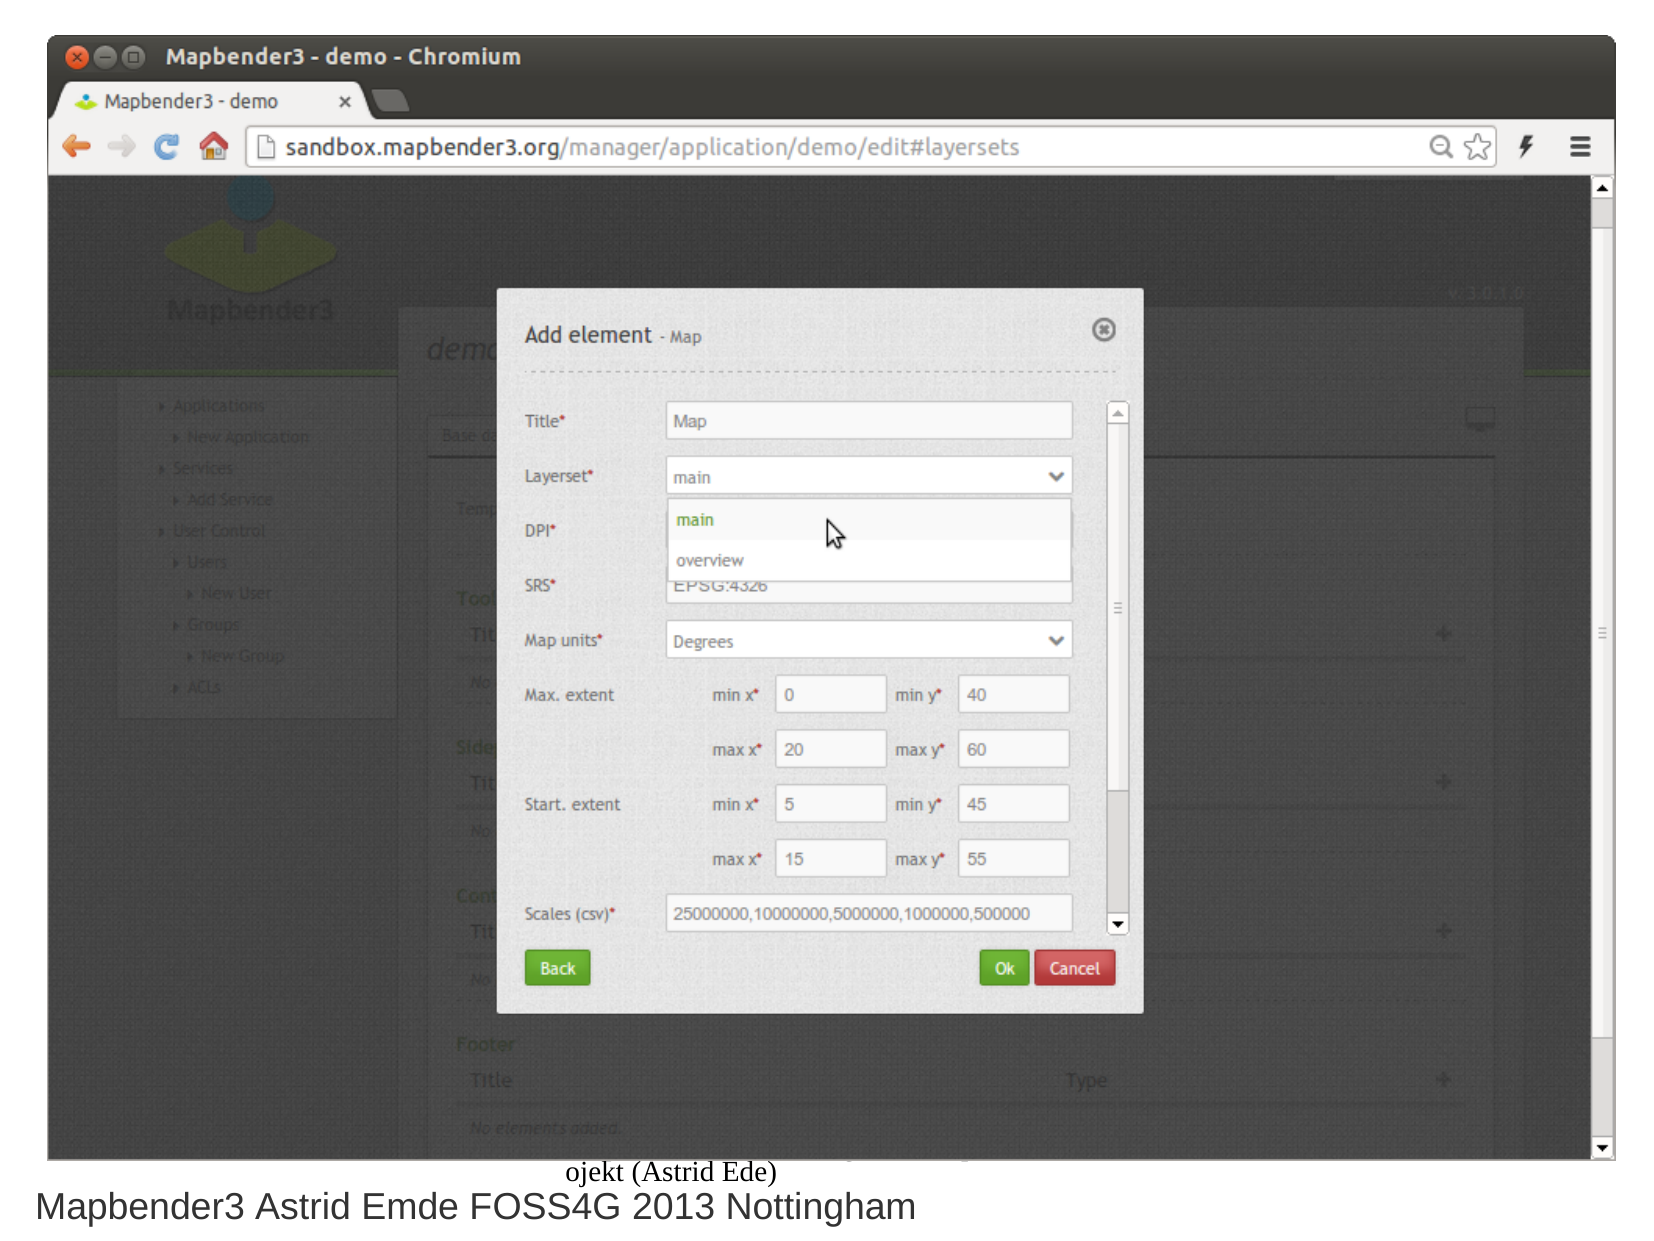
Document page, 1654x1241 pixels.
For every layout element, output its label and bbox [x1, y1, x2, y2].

picture [47, 35, 1616, 1161]
